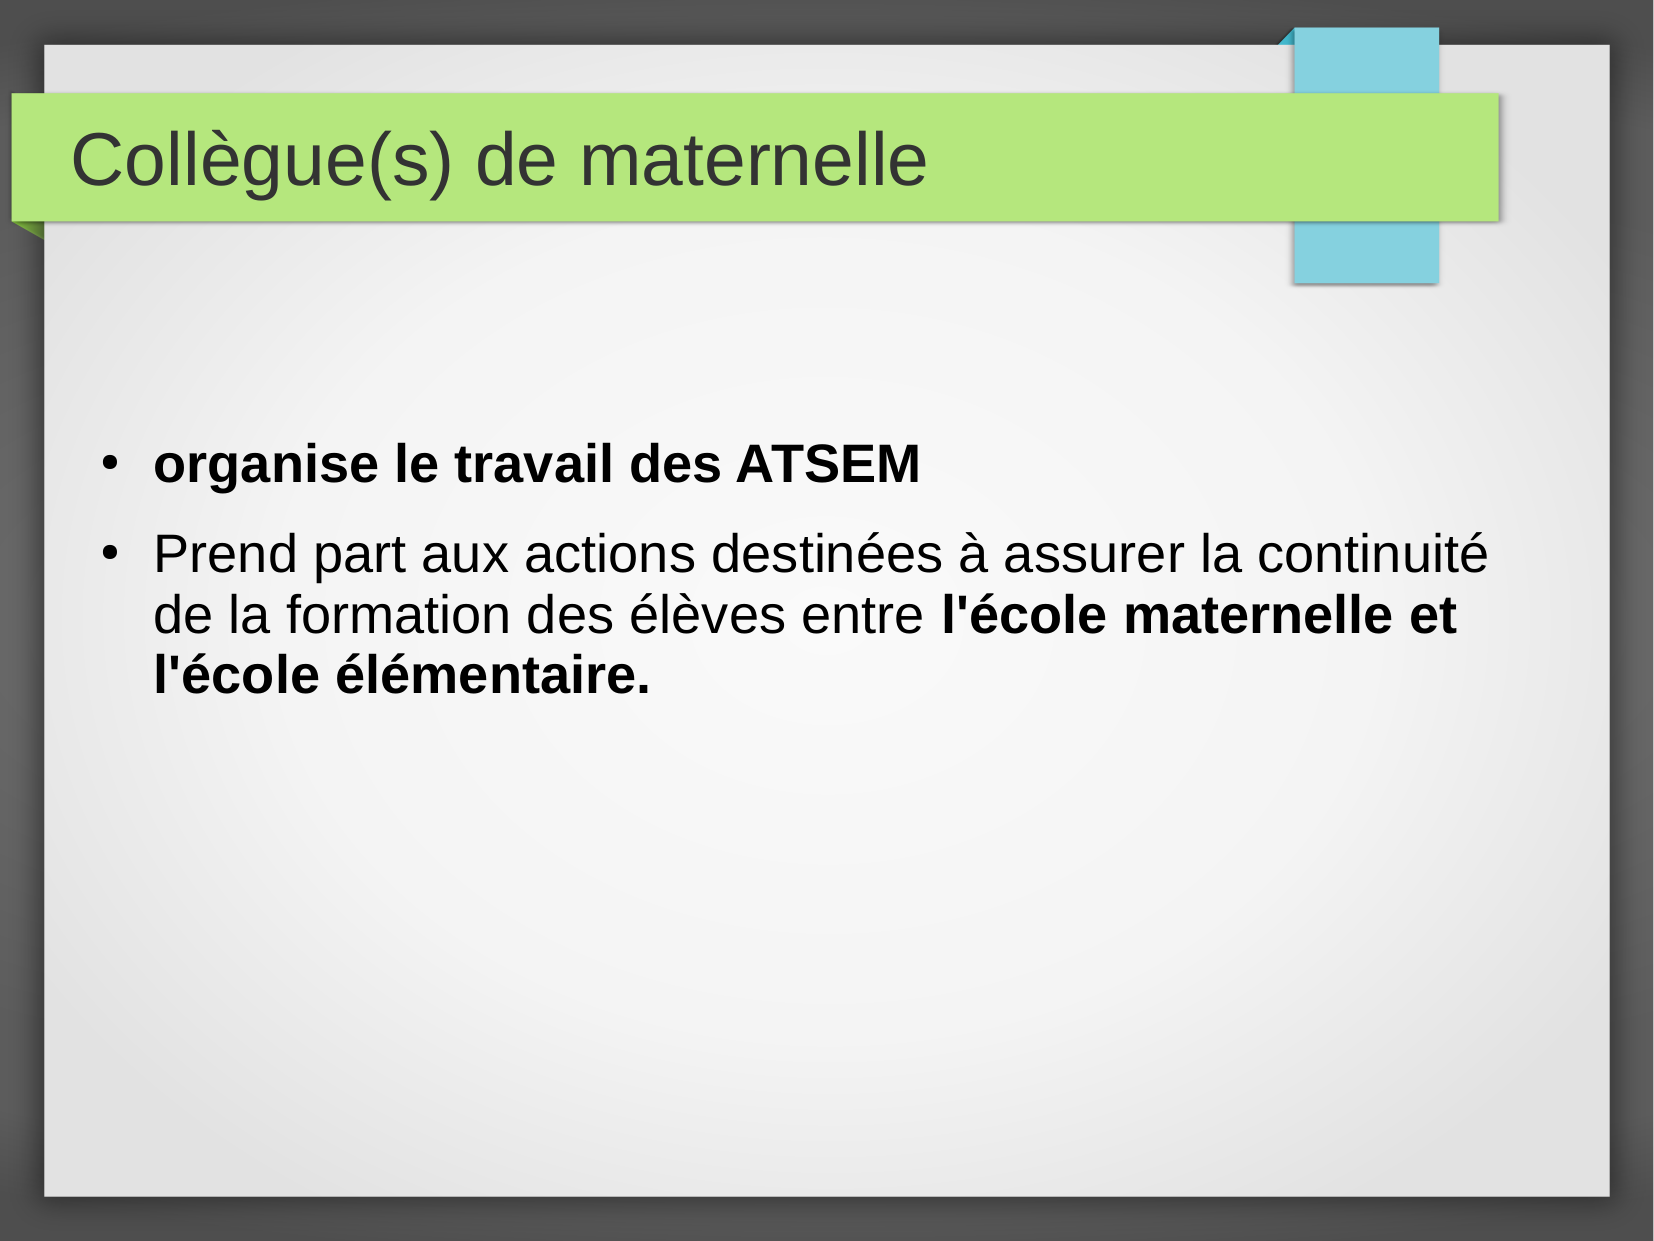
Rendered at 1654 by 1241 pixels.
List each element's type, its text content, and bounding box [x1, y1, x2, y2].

title Collègue(s) de maternelle [70, 106, 1229, 213]
list organise le travail des ATSEM Prend part aux actions destinées à assurer la continuité de la formation des élèves entre l'école maternelle et l'école élémentaire. [82, 343, 1538, 1063]
picture [0, 0, 1654, 1241]
